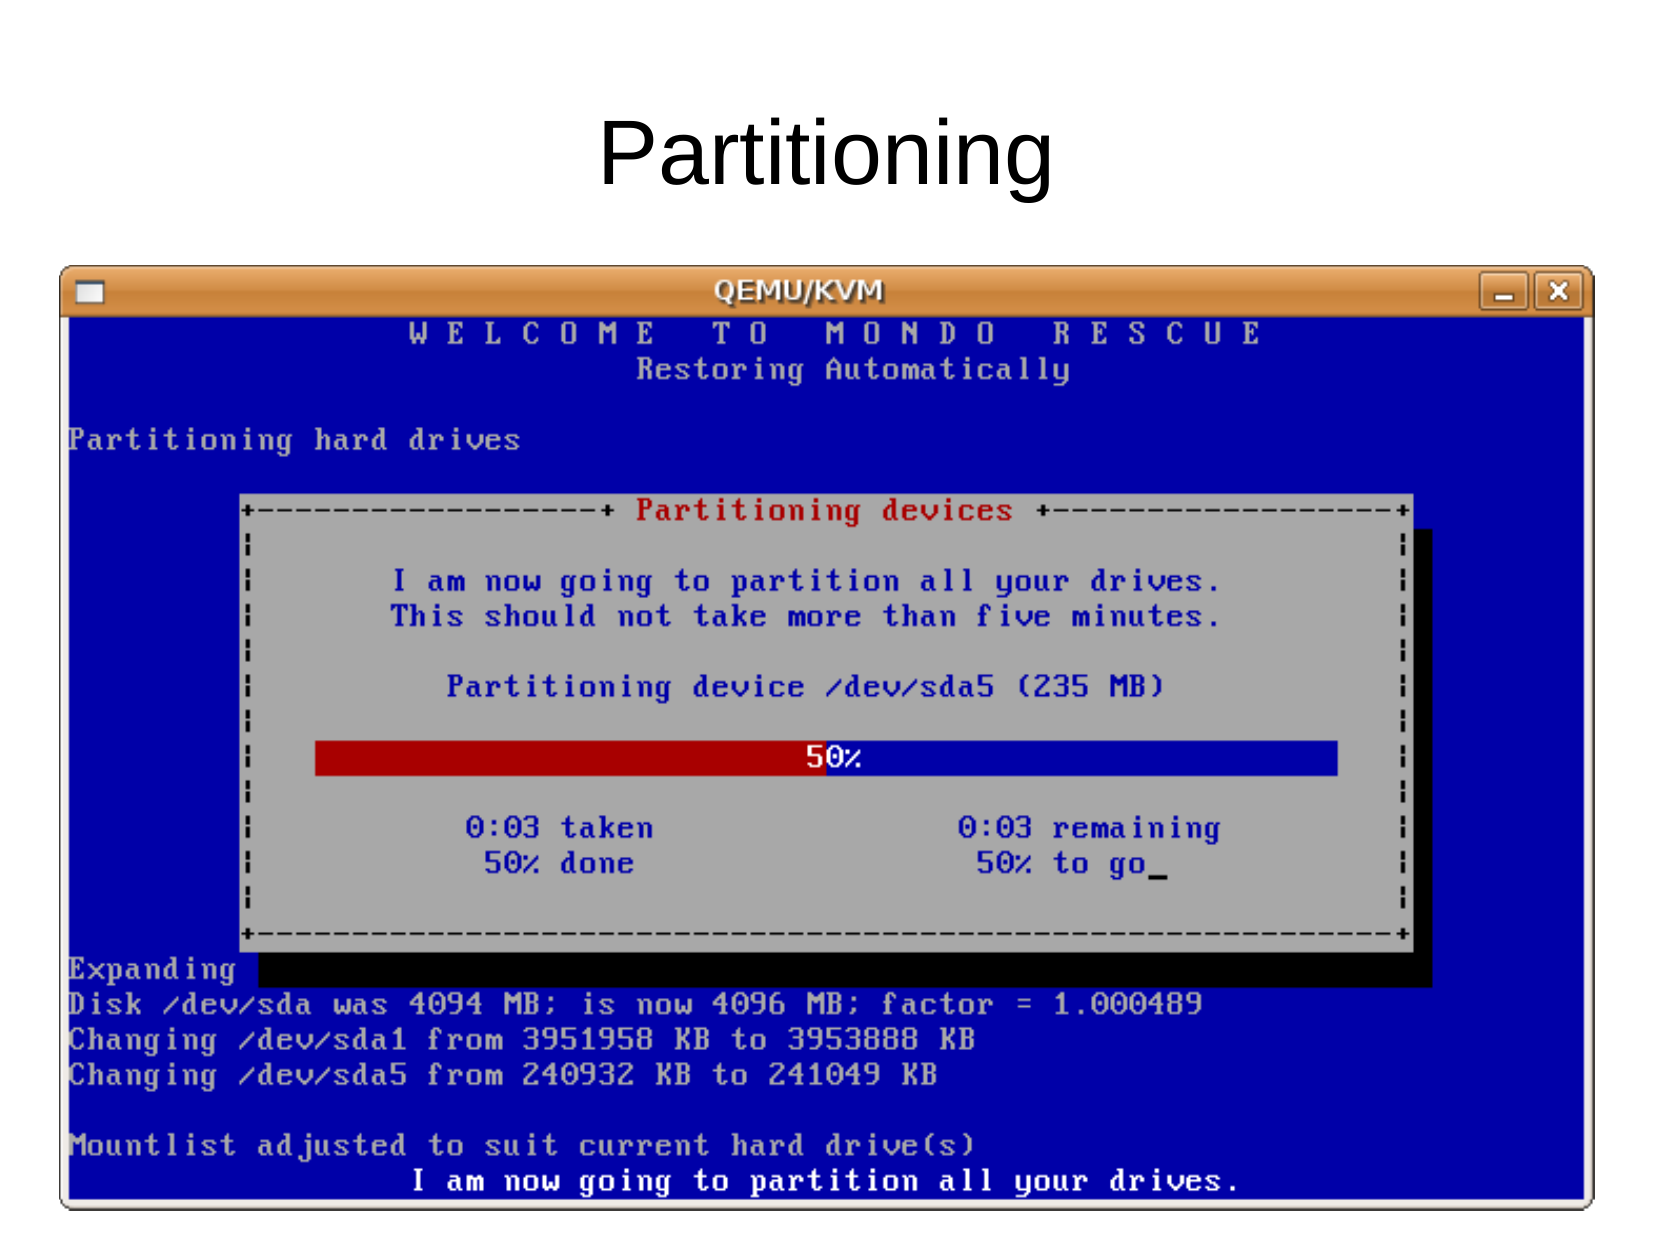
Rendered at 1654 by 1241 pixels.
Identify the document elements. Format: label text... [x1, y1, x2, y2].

picture [59, 265, 1595, 1211]
title Partitioning [82, 56, 1571, 250]
